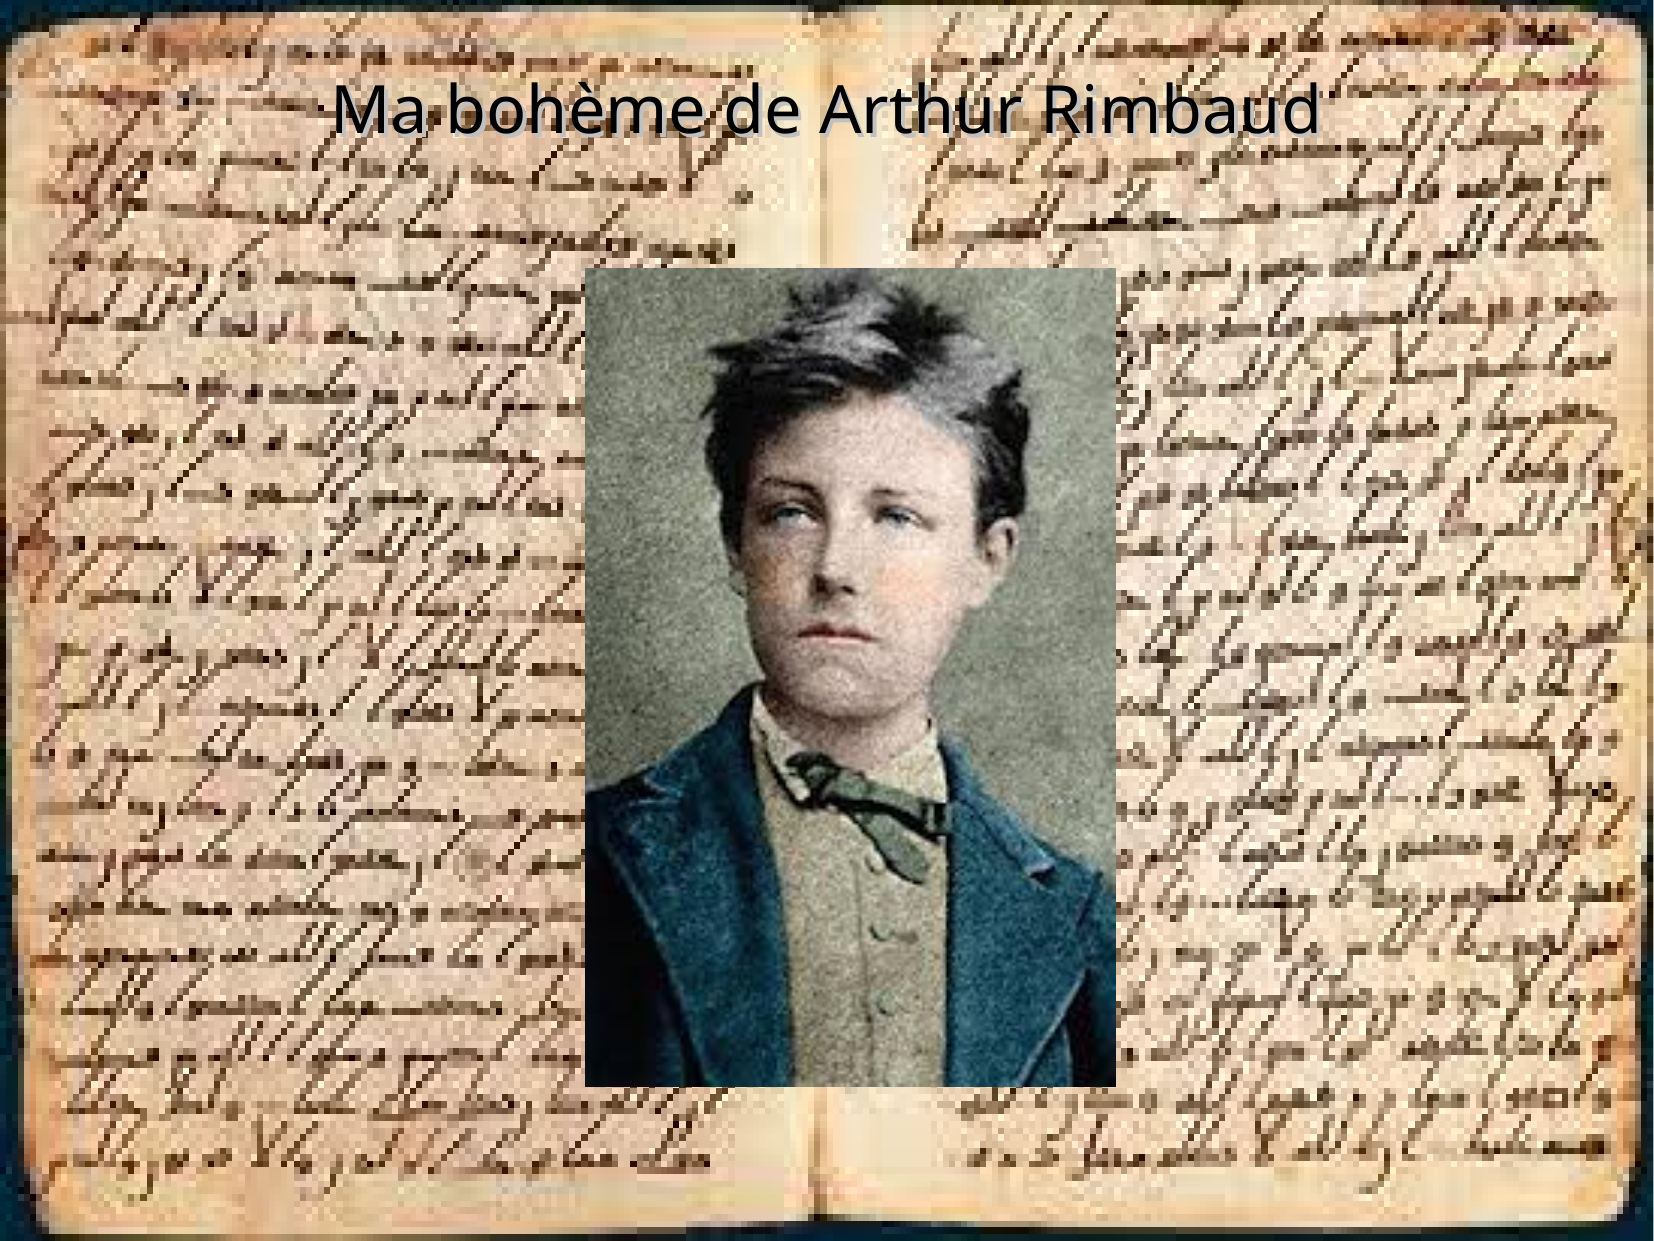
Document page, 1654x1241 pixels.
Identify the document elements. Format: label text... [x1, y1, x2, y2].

picture [0, 0, 1654, 1241]
title Ma bohème de Arthur Rimbaud [82, 36, 1571, 270]
